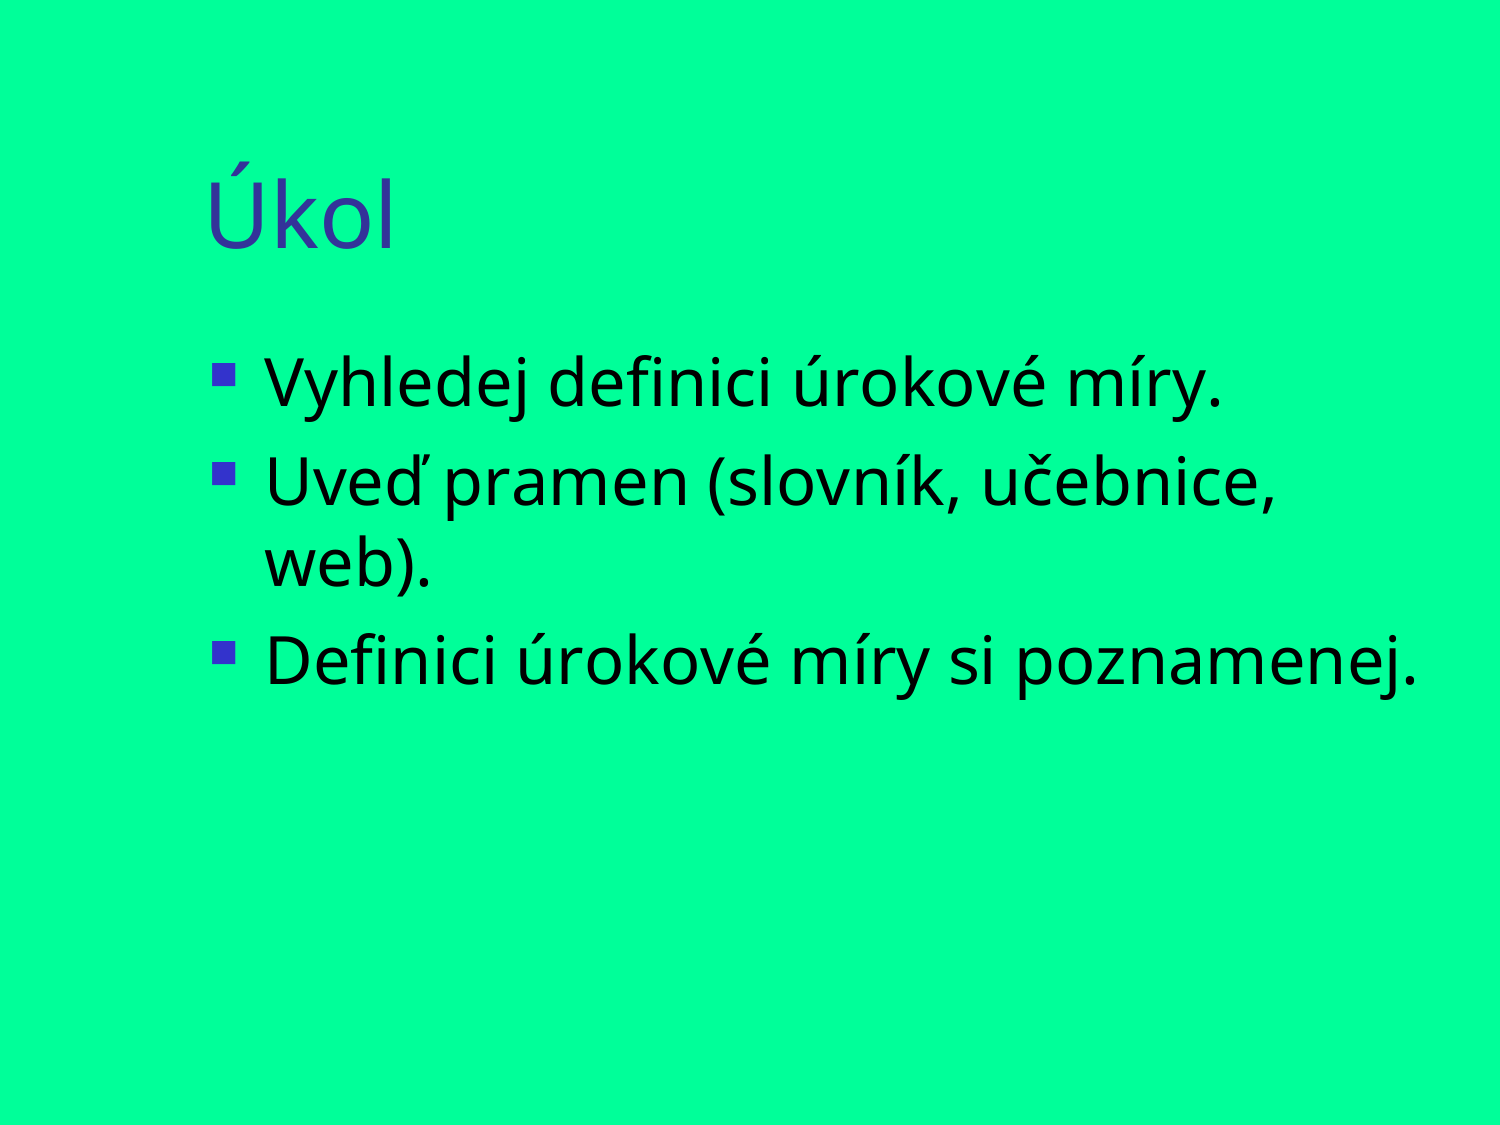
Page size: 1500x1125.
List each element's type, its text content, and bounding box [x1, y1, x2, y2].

list Vyhledej definici úrokové míry. Uveď pramen (slovník, učebnice, web). Definici úrokové míry si poznamenej. [193, 331, 1469, 1032]
title Úkol [188, 35, 1467, 276]
